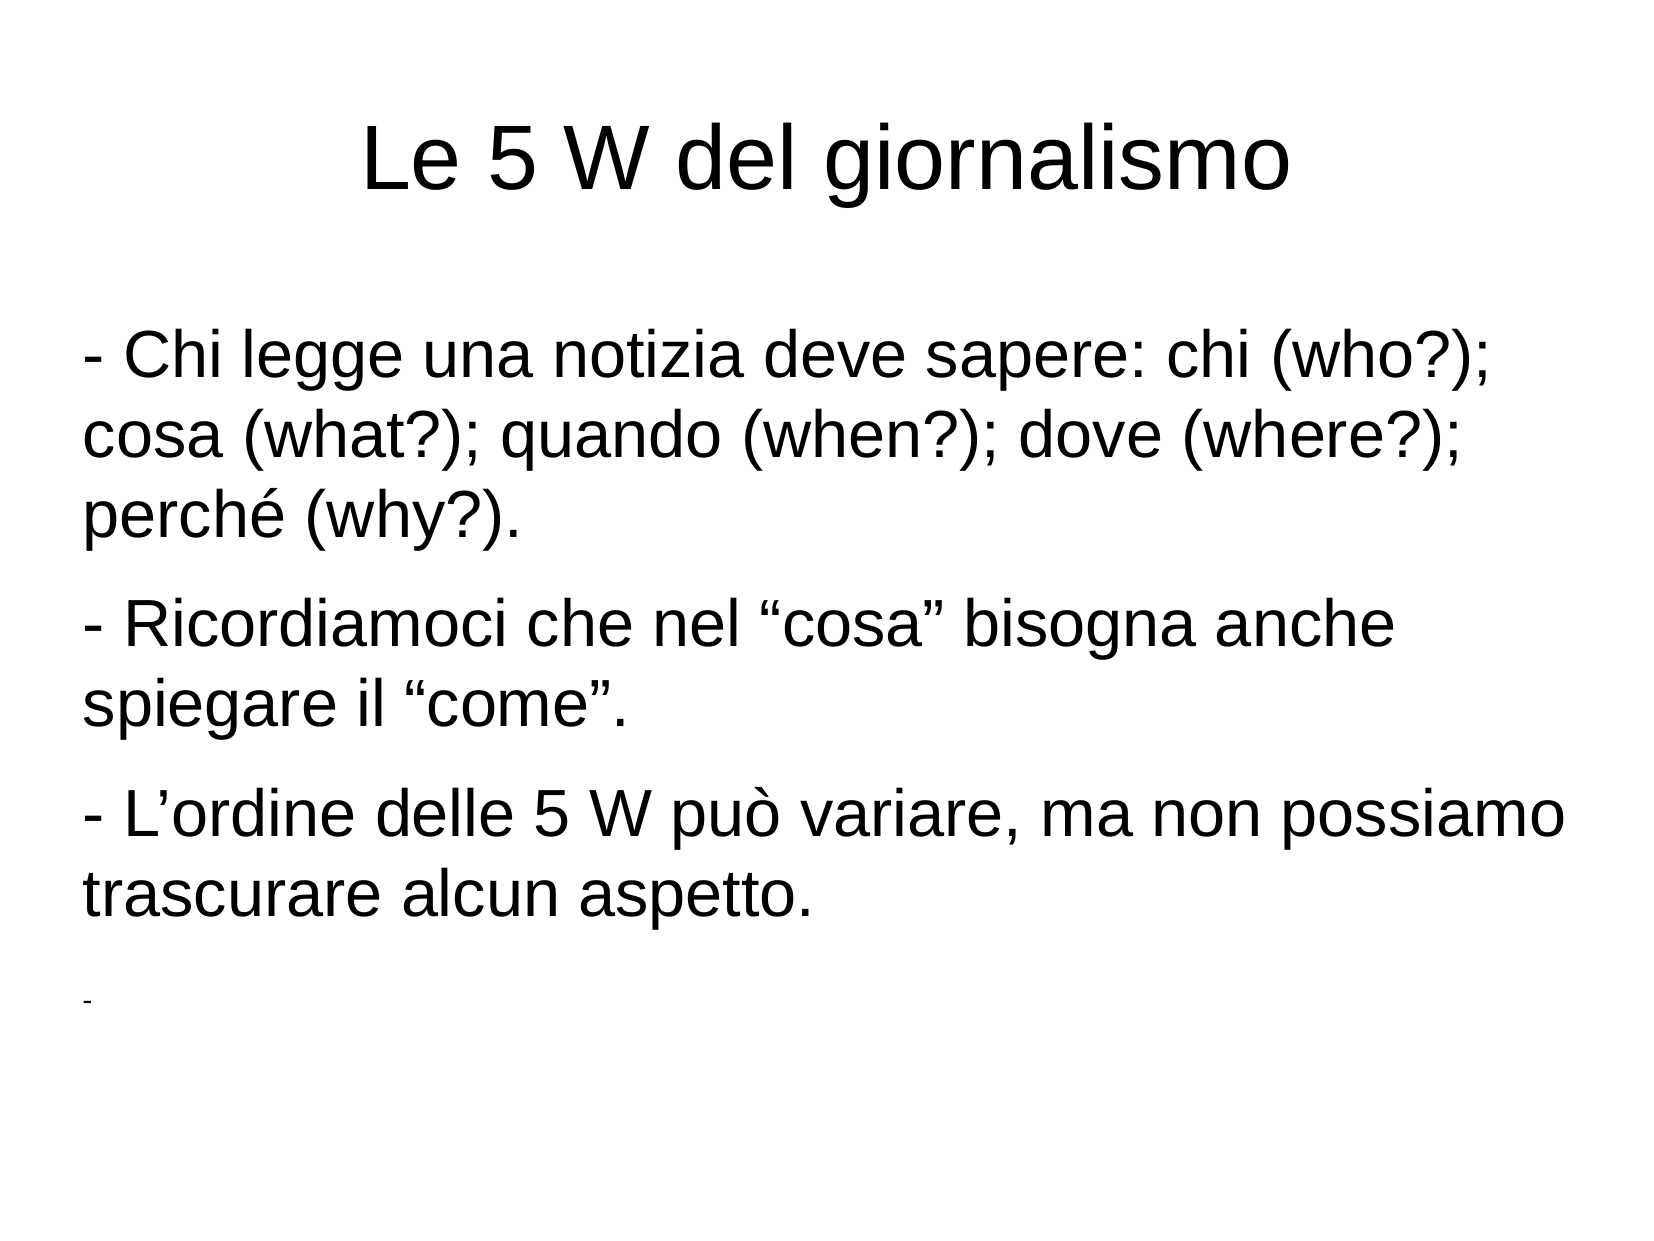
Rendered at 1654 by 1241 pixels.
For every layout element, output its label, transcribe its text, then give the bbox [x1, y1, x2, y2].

title Le 5 W del giornalismo [82, 49, 1571, 257]
list - Chi legge una notizia deve sapere: chi (who?); cosa (what?); quando (when?); dove (where?); perché (why?). - Ricordiamoci che nel “cosa” bisogna anche spiegare il “come”. - L’ordine delle 5 W può variare, ma non possiamo trascurare alcun aspetto. [82, 290, 1571, 1109]
